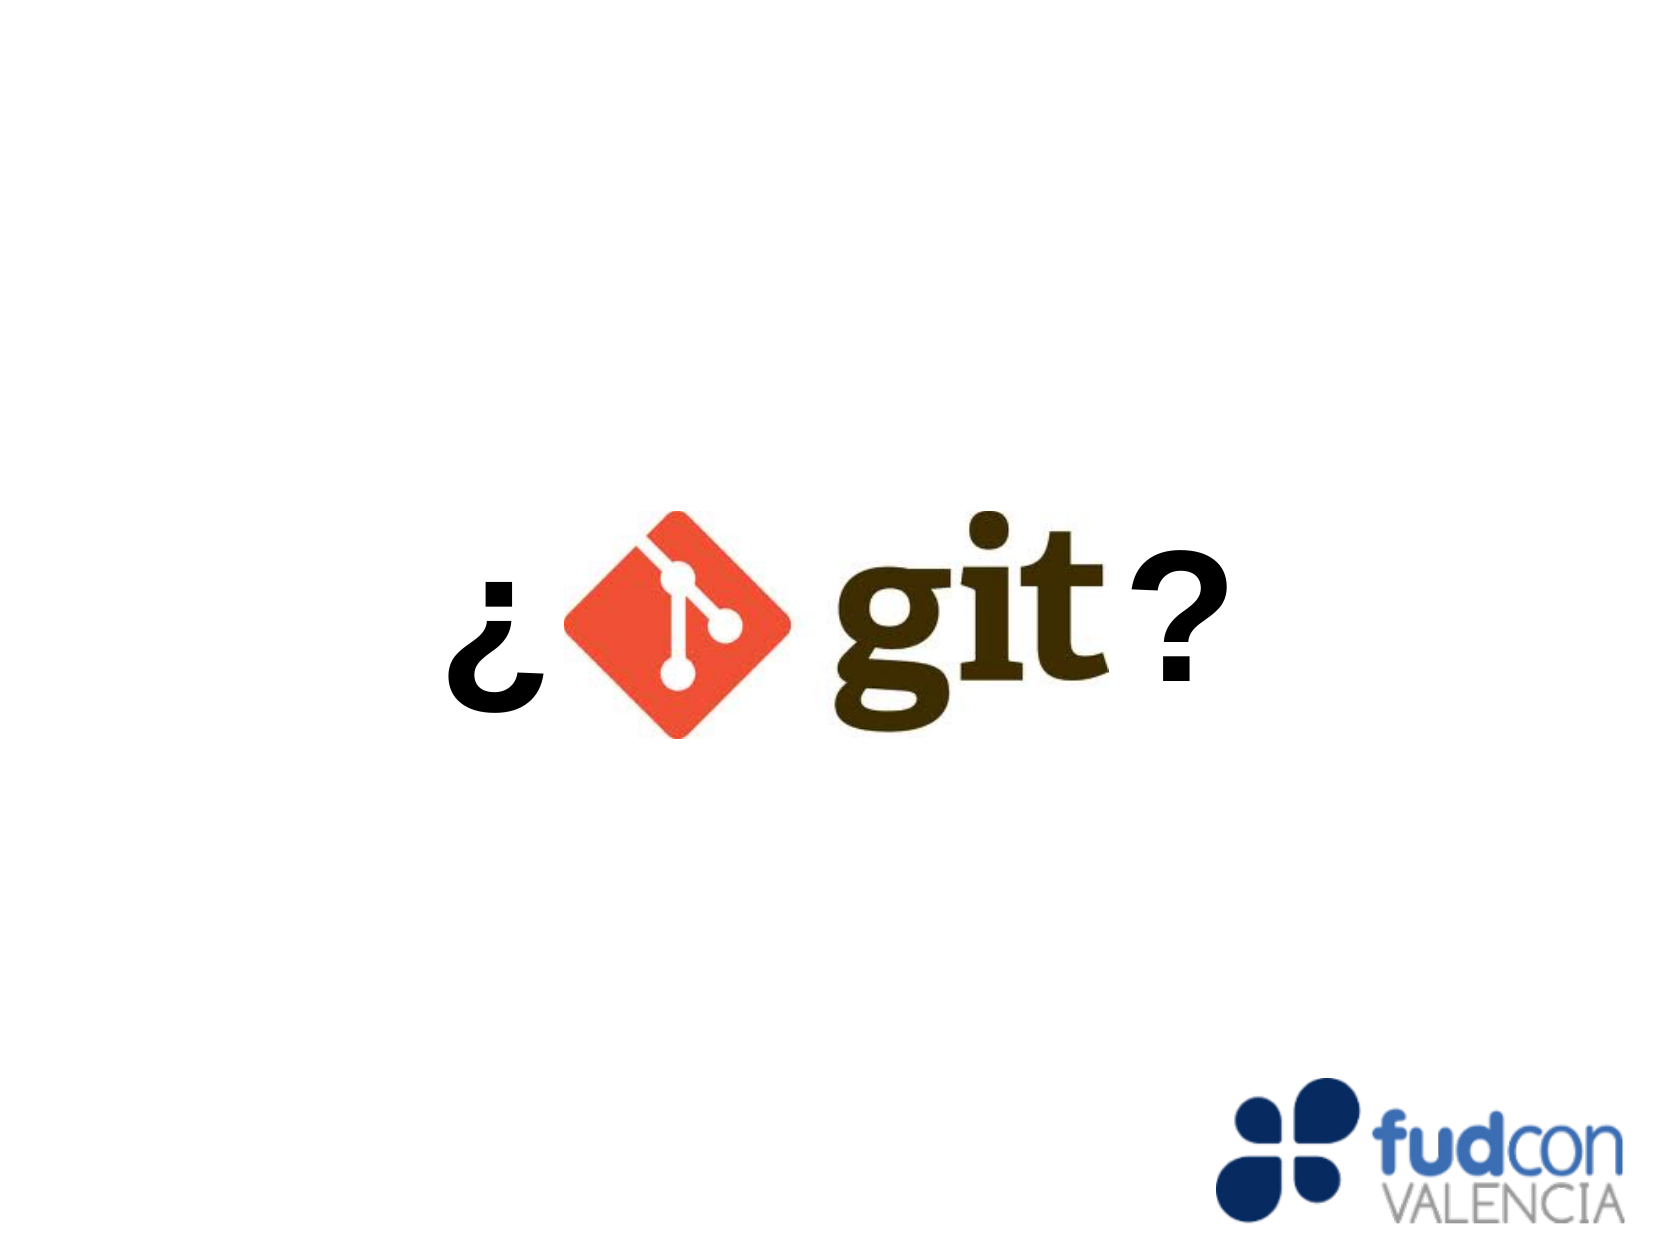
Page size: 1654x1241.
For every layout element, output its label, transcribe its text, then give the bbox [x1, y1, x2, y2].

title ¿ ? [94, 512, 564, 722]
picture [1216, 1078, 1643, 1230]
picture [564, 511, 1109, 739]
title ¿ ? [1109, 512, 1583, 722]
